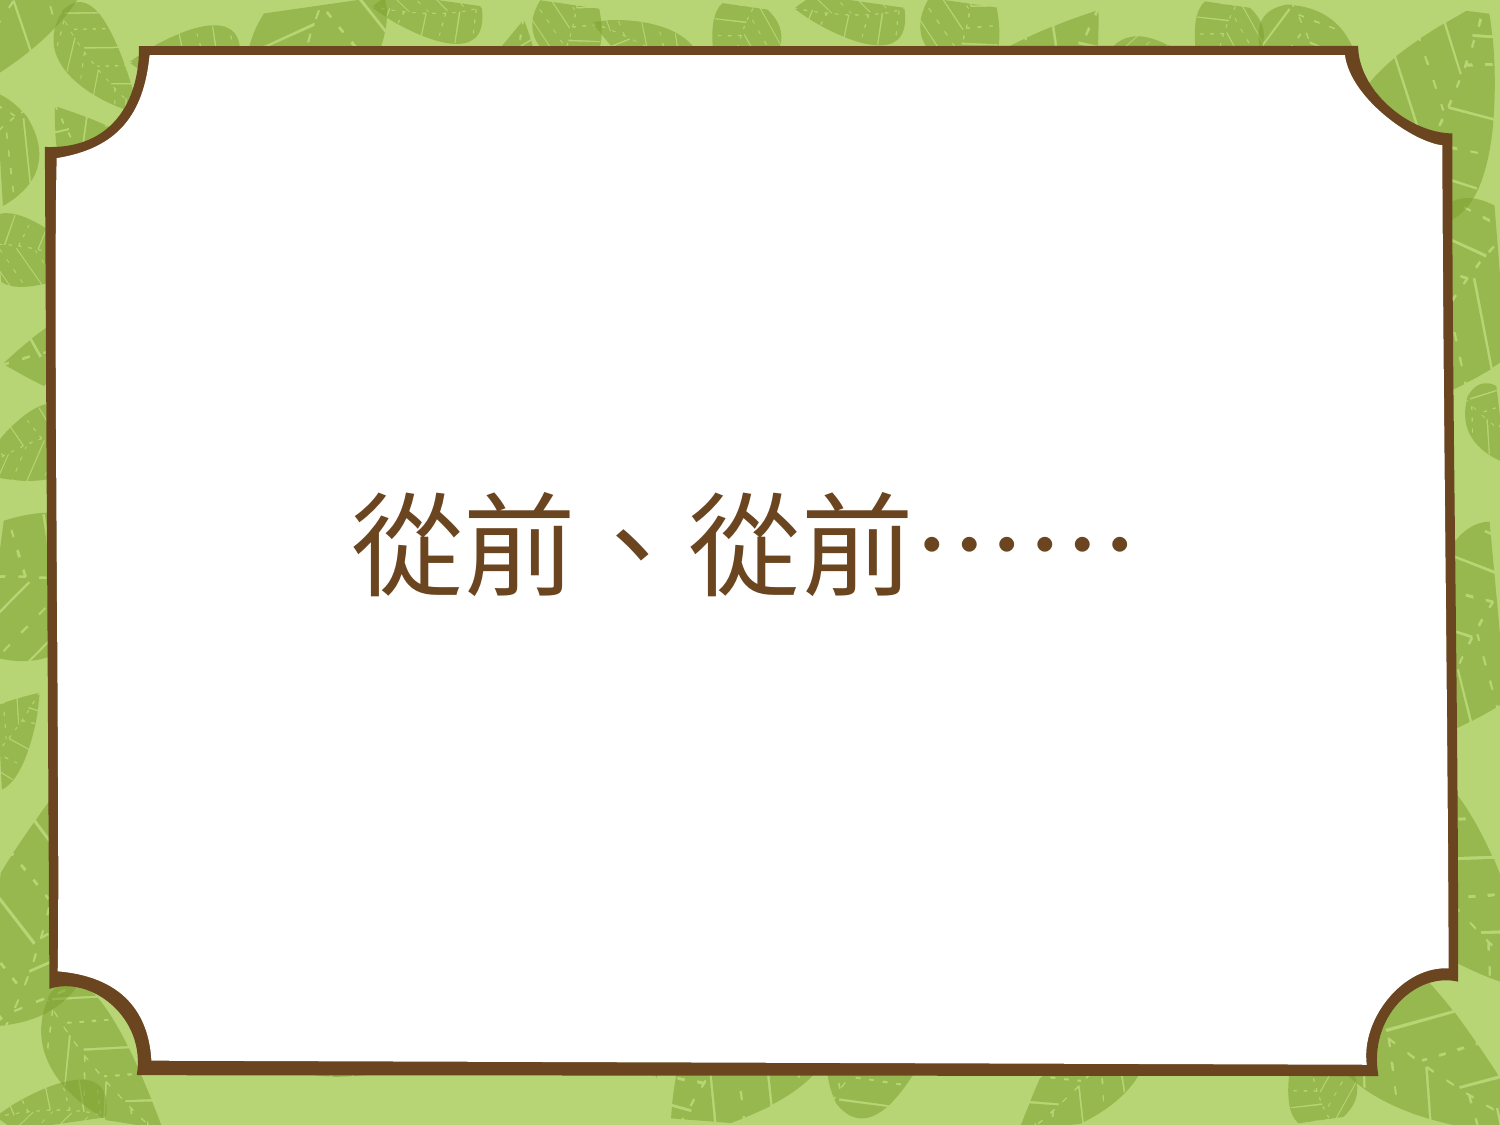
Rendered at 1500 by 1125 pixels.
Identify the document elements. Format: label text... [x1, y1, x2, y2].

text_box 從前、從前…… [336, 468, 1163, 620]
